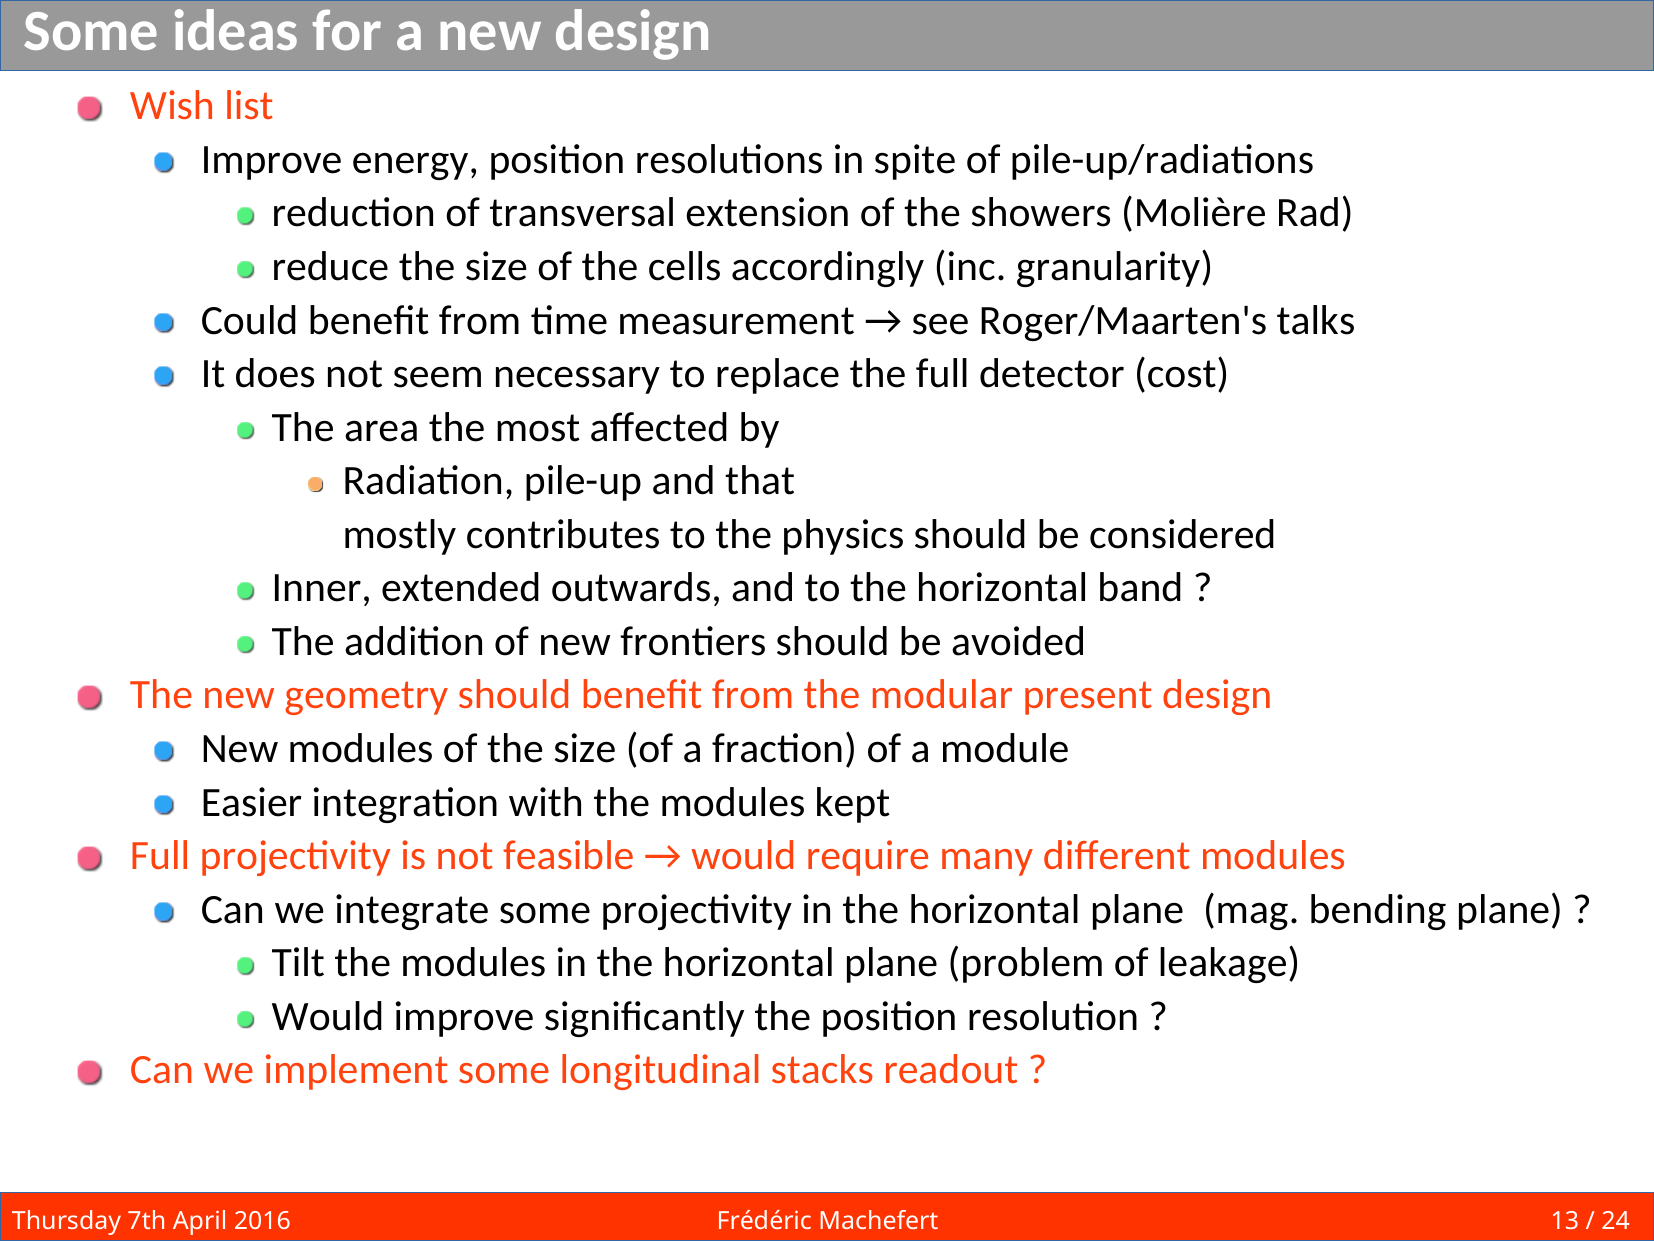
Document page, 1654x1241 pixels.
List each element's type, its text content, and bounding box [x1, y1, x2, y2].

list Wish list Improve energy, position resolutions in spite of pile-up/radiations reduction of transversal extension of the showers (Molière Rad) reduce the size of the cells accordingly (inc. granularity) Could benefit from time measurement → see Roger/Maarten's talks It does not seem necessary to replace the full detector (cost) The area the most affected by Radiation, pile-up and that mostly contributes to the physics should be considered Inner, extended outwards, and to the horizontal band ? The addition of new frontiers should be avoided The new geometry should benefit from the modular present design New modules of the size (of a fraction) of a module Easier integration with the modules kept Full projectivity is not feasible → would require many different modules Can we integrate some projectivity in the horizontal plane (mag. bending plane) ? Tilt the modules in the horizontal plane (problem of leakage) Would improve significantly the position resolution ? Can we implement some longitudinal stacks readout ? [59, 88, 1595, 1241]
title Some ideas for a new design [23, 0, 1630, 71]
